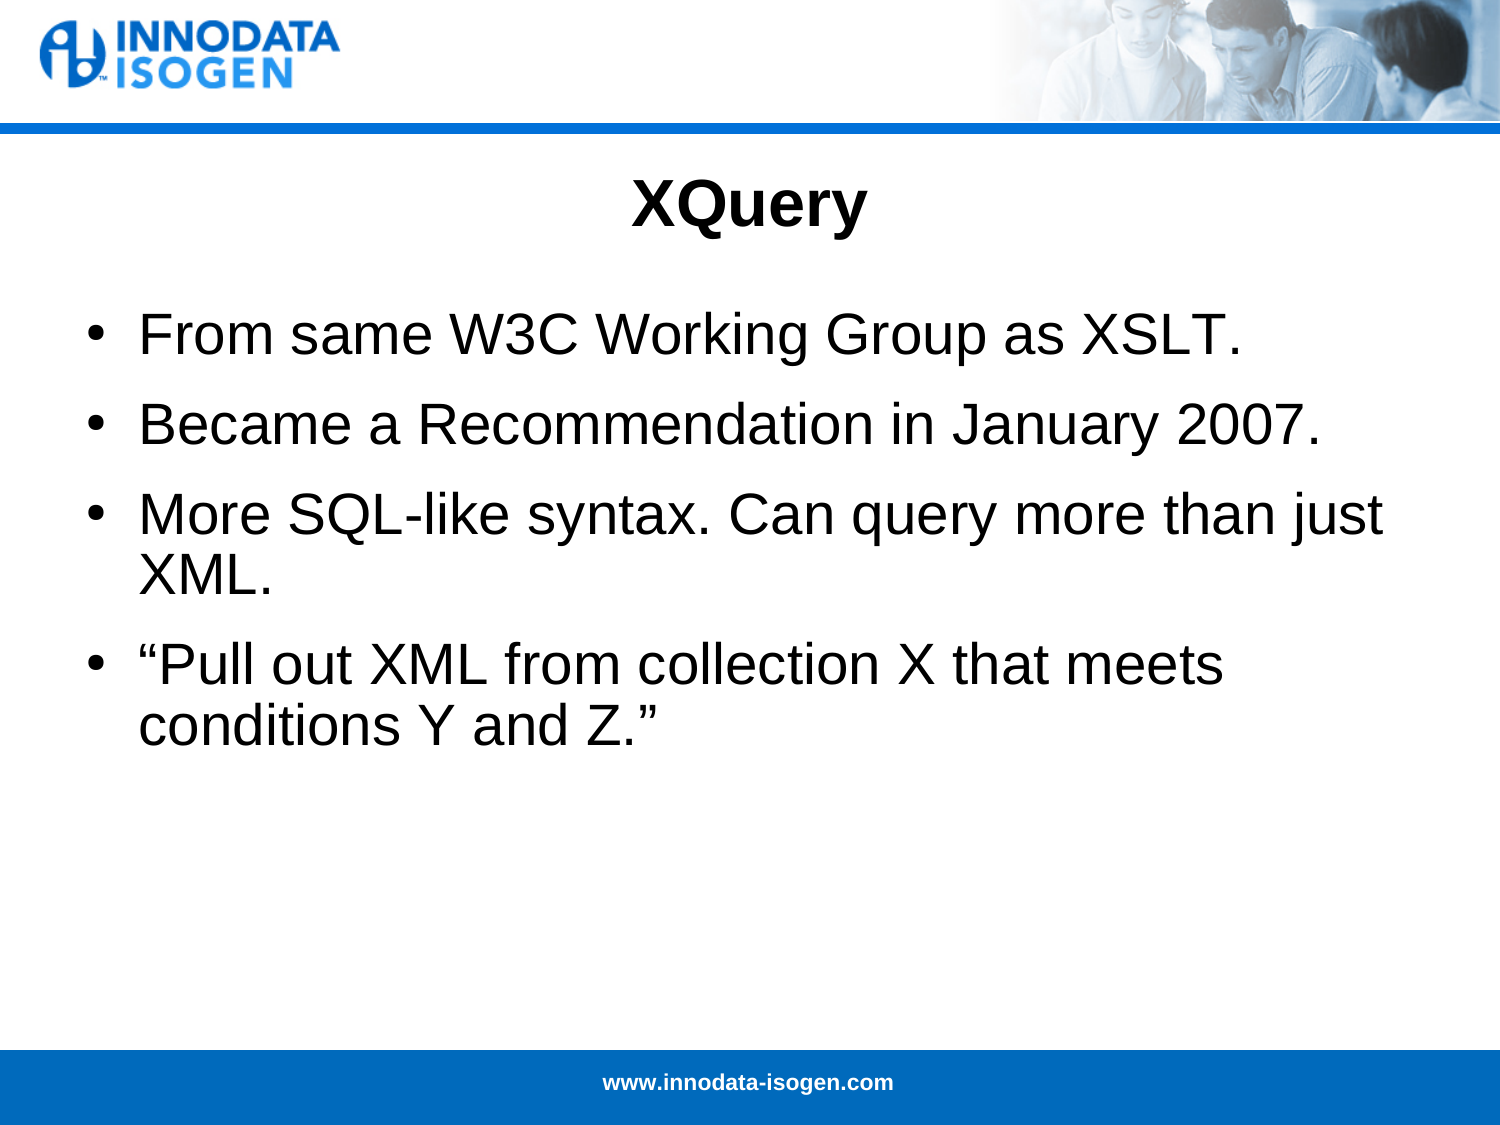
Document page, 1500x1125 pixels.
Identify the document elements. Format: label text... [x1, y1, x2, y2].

picture [0, 0, 1500, 121]
picture [1426, 123, 1500, 134]
list From same W3C Working Group as XSLT. Became a Recommendation in January 2007. More SQL-like syntax. Can query more than just XML. “Pull out XML from collection X that meets conditions Y and Z.” [68, 306, 1419, 1049]
title XQuery [74, 111, 1426, 300]
picture [0, 123, 74, 134]
